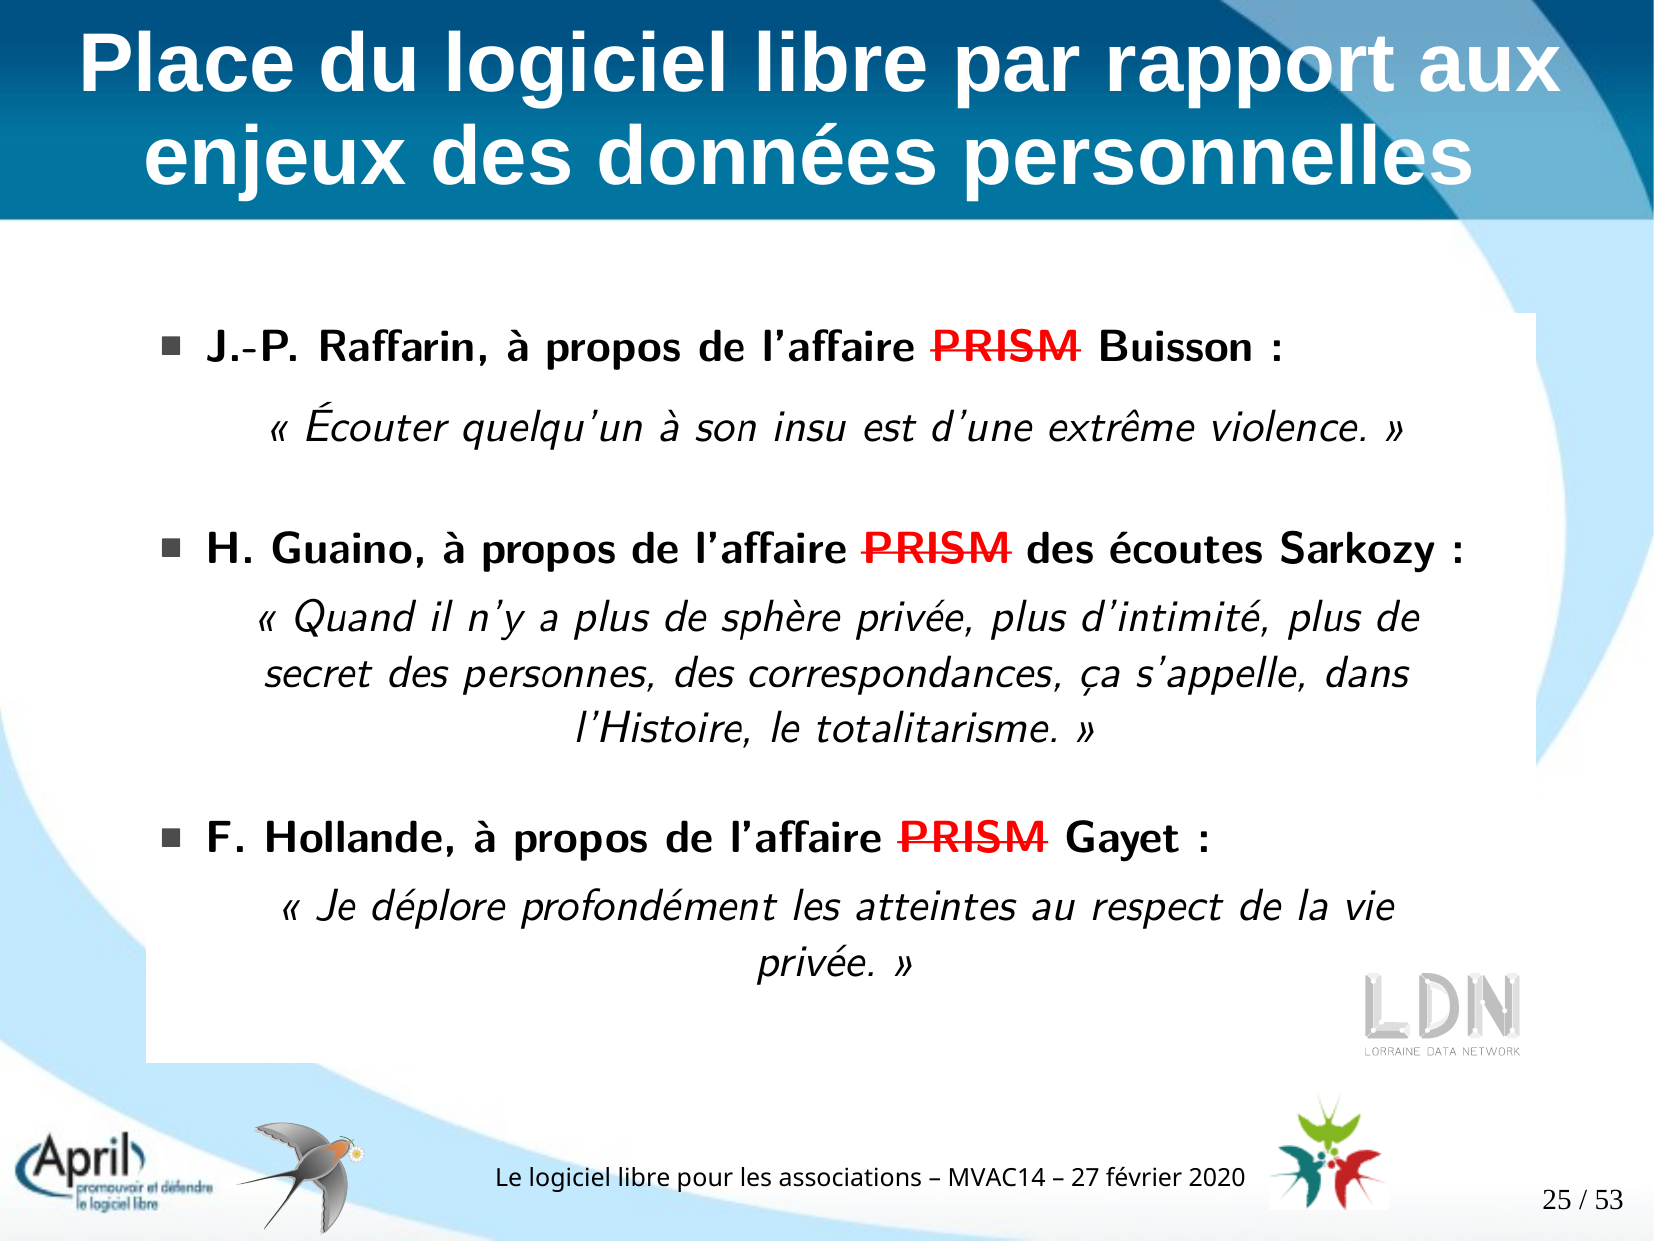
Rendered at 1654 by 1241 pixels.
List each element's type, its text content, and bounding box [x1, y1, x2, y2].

picture [0, 0, 1654, 1241]
title Place du logiciel libre par rapport aux enjeux des données personnelles [76, 5, 1565, 213]
